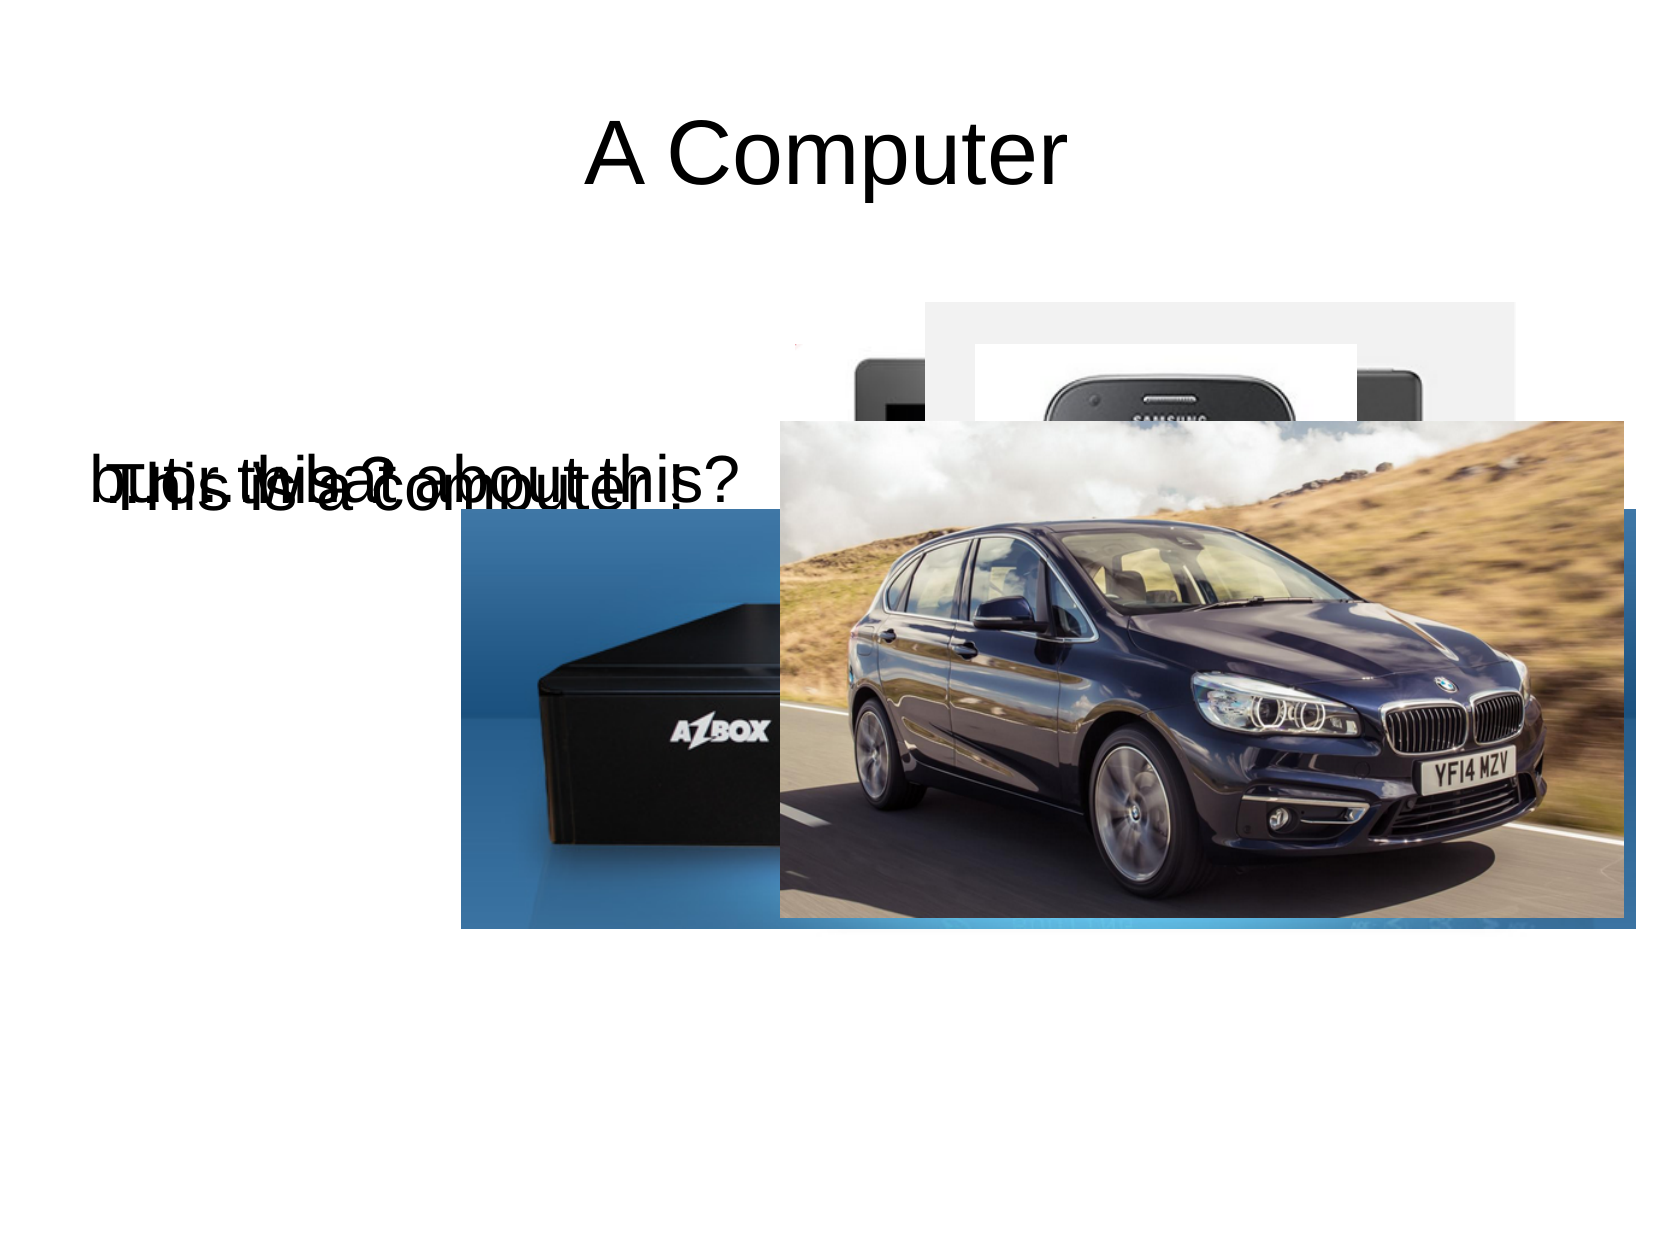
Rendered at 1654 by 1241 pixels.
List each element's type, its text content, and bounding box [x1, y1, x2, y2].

text_box ...or this ? [90, 435, 571, 555]
text_box but ...what about this? [75, 434, 780, 600]
title A Computer [82, 49, 1571, 257]
picture [461, 302, 1636, 947]
